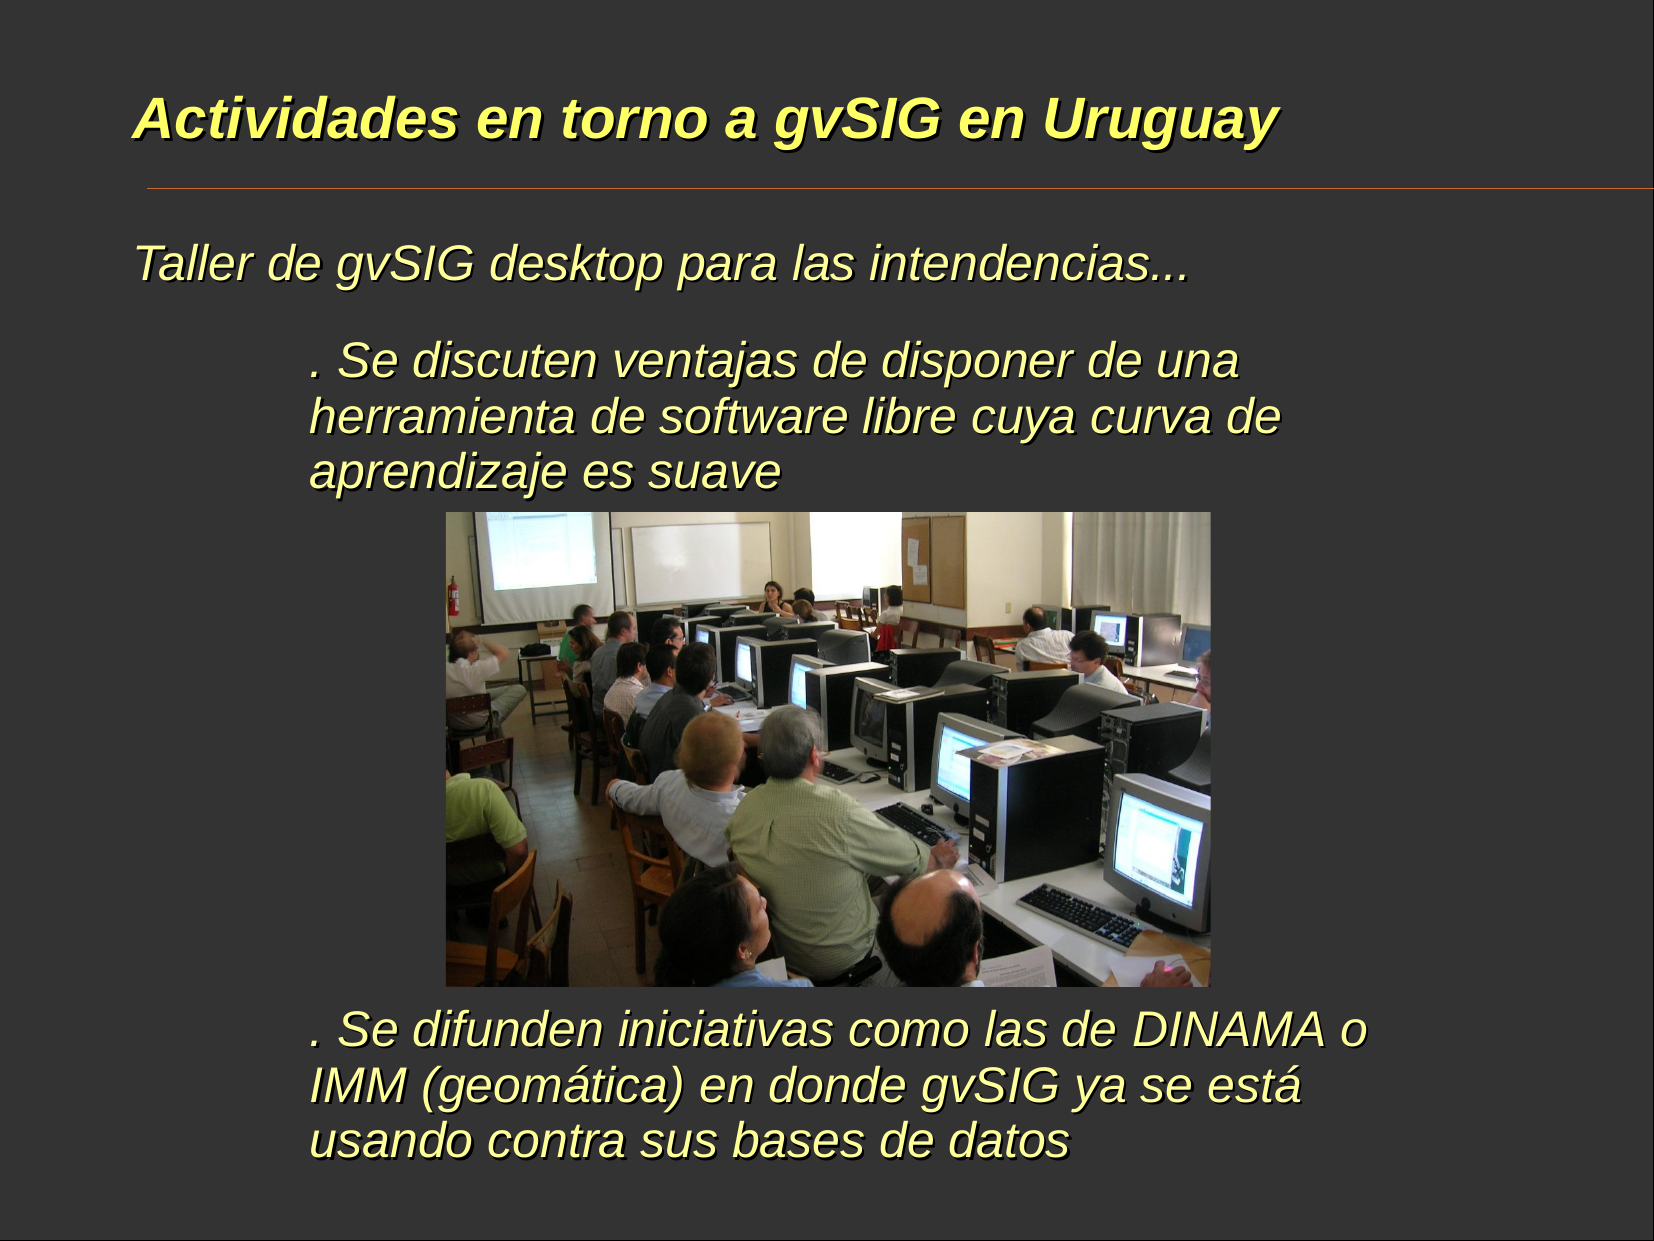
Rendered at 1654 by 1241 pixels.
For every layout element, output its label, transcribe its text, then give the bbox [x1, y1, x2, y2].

text_box Taller de gvSIG desktop para las intendencias... [118, 228, 1477, 299]
text_box Actividades en torno a gvSIG en Uruguay [118, 78, 1536, 169]
text_box [0, 0, 1654, 1241]
text_box . Se discuten ventajas de disponer de una herramienta de software libre cuya curva de aprendizaje es suave . Se difunden iniciativas como las de DINAMA o IMM (geomática) en donde gvSIG ya se está usando contra sus bases de datos [295, 324, 1418, 1232]
picture [445, 512, 1211, 987]
